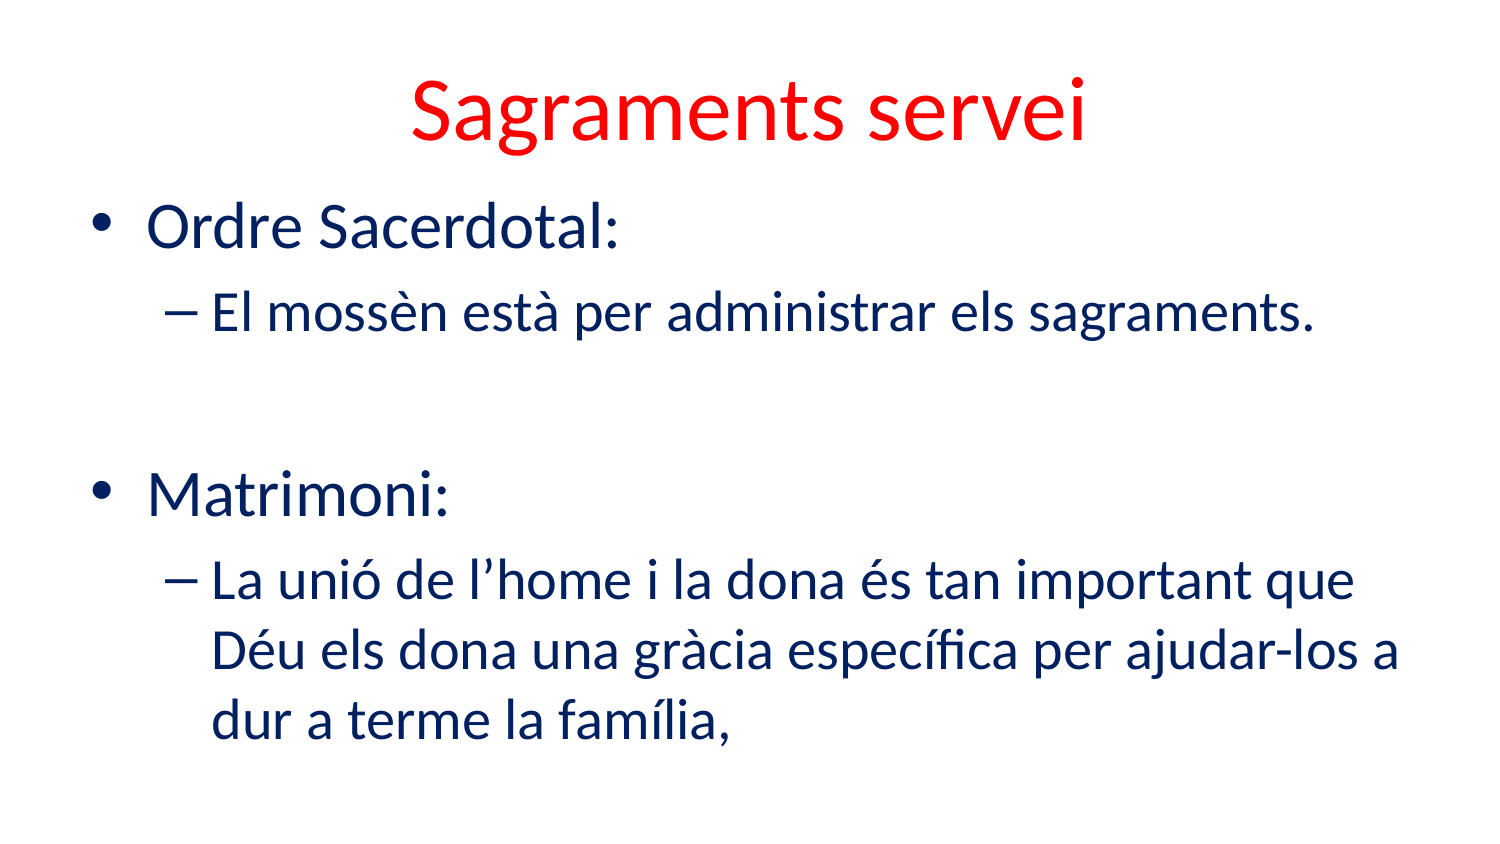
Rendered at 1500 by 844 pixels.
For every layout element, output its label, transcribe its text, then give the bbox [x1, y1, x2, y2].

list Ordre Sacerdotal: El mossèn està per administrar els sagraments. Matrimoni: La unió de l’home i la dona és tan important que Déu els dona una gràcia específica per ajudar-los a dur a terme la família, [75, 173, 1425, 794]
title Sagraments servei [75, 33, 1425, 173]
